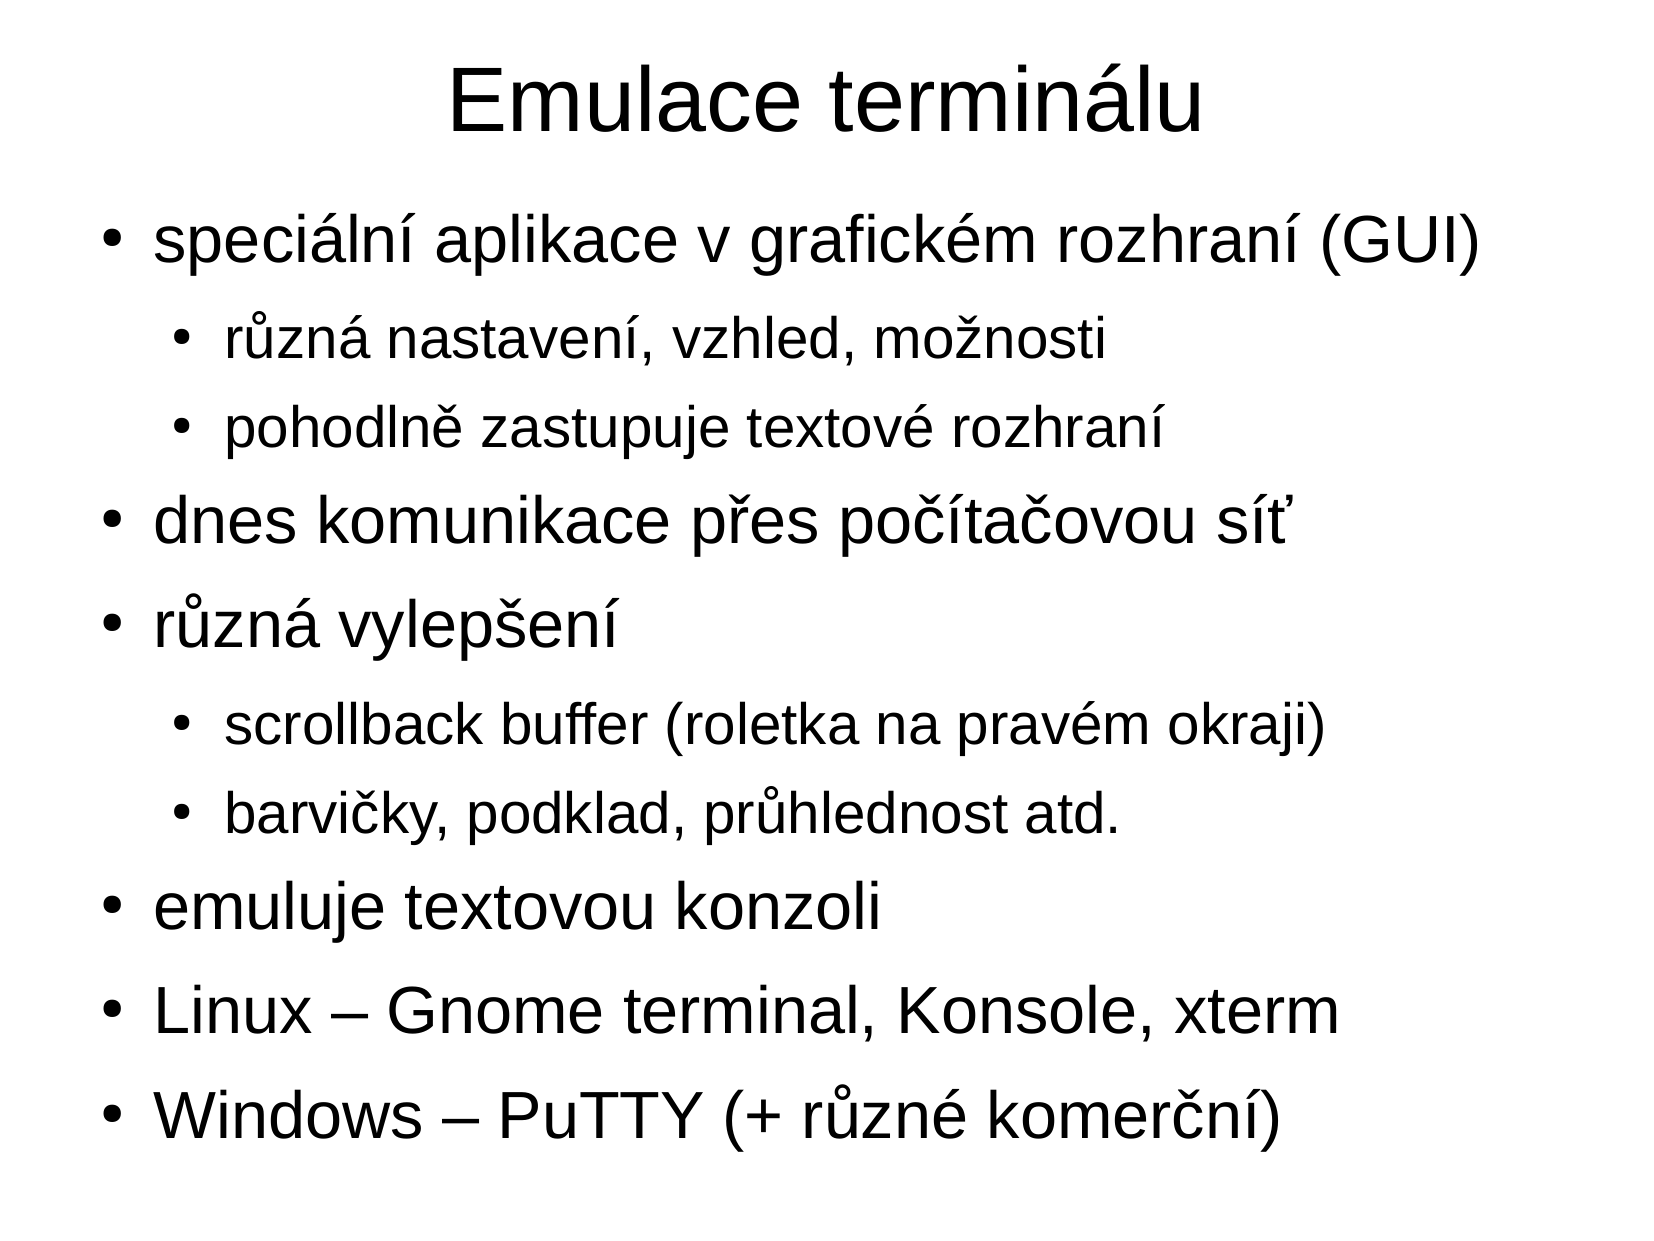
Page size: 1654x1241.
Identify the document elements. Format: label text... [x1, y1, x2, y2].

title Emulace terminálu [82, 3, 1571, 196]
list speciální aplikace v grafickém rozhraní (GUI) různá nastavení, vzhled, možnosti pohodlně zastupuje textové rozhraní dnes komunikace přes počítačovou síť různá vylepšení scrollback buffer (roletka na pravém okraji) barvičky, podklad, průhlednost atd. emuluje textovou konzoli Linux – Gnome terminal, Konsole, xterm Windows – PuTTY (+ různé komerční) [82, 201, 1571, 1153]
